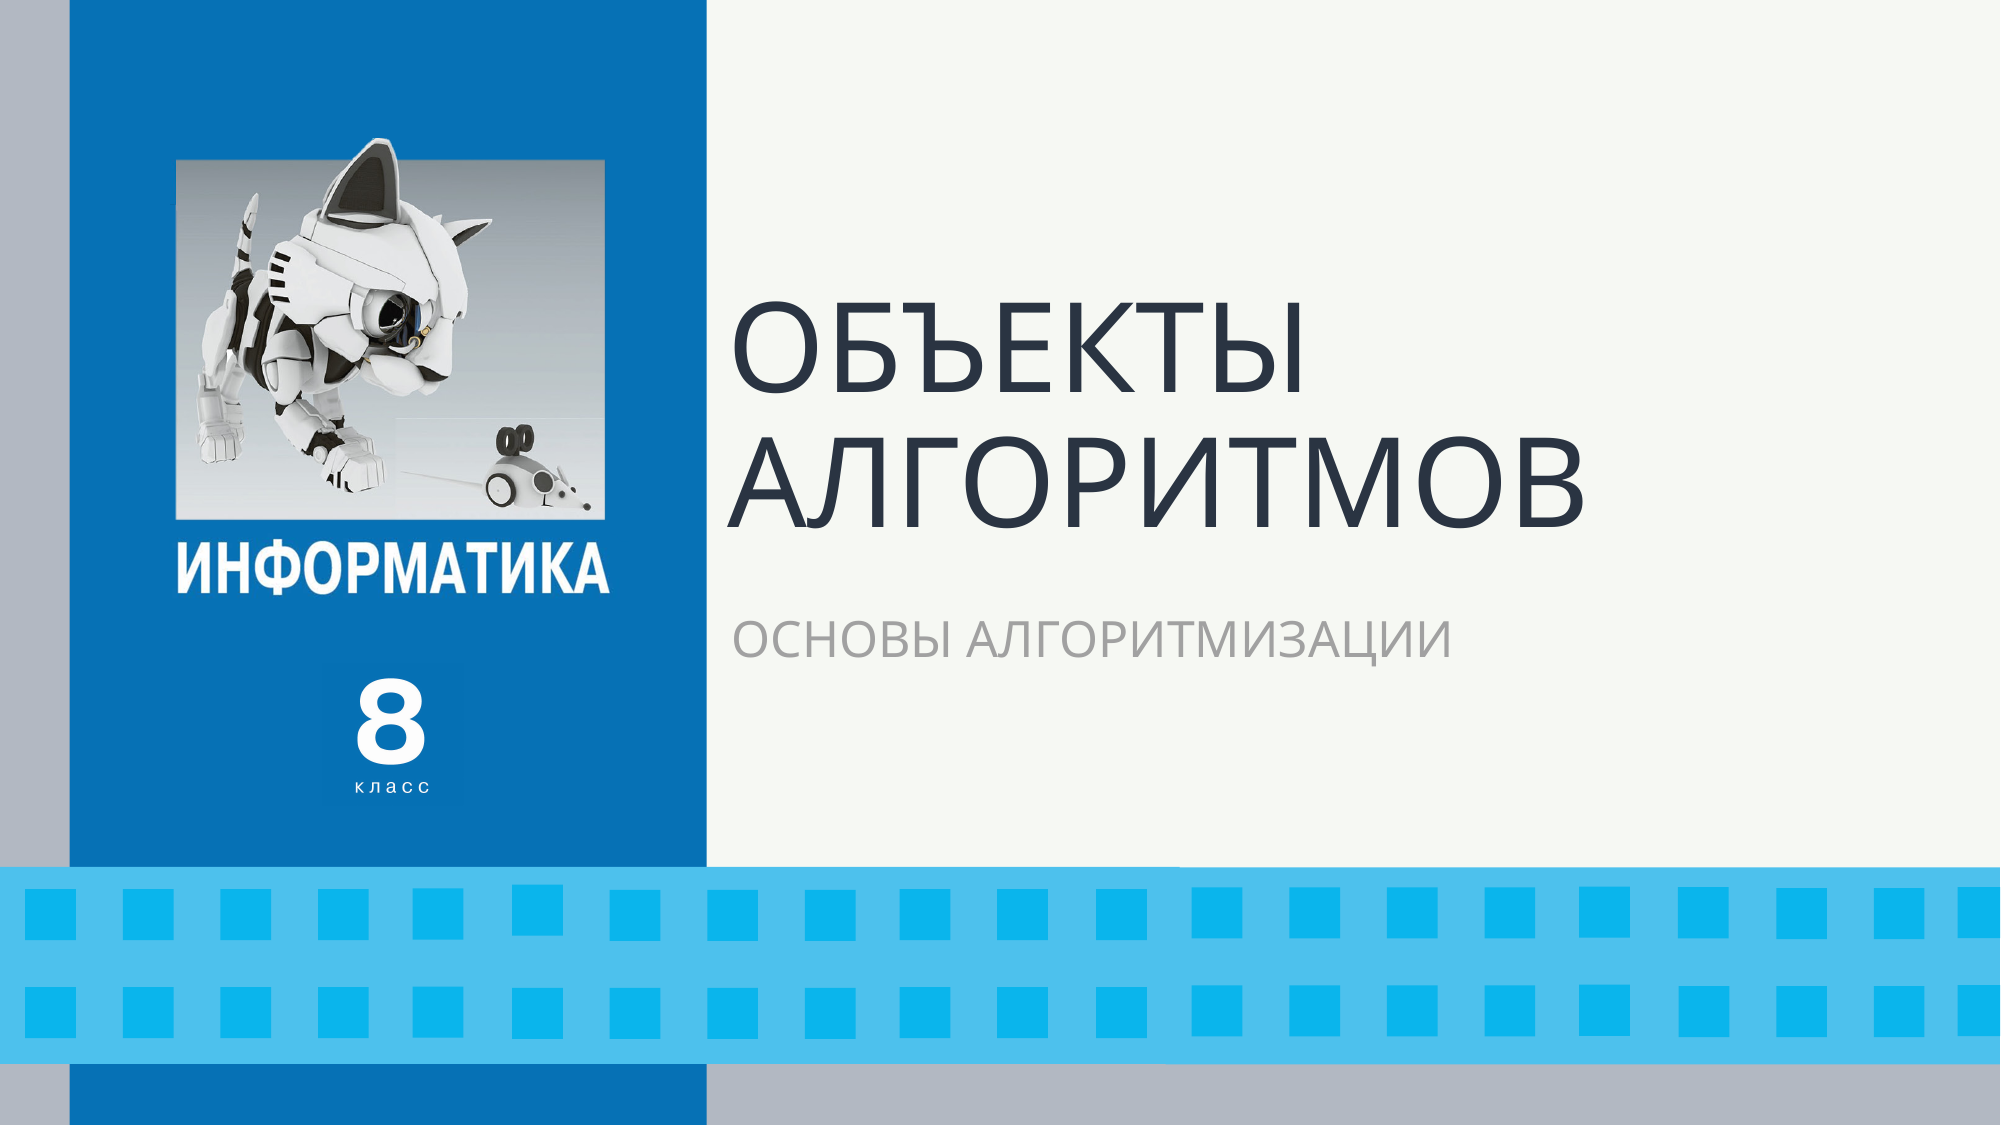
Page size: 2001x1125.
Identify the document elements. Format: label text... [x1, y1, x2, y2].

title ОБЪЕКТЫ АЛГОРИТМОВ [712, 88, 2000, 563]
subtitle ОСНОВЫ АЛГОРИТМИЗАЦИИ [716, 606, 1876, 879]
picture [170, 118, 606, 522]
picture [169, 532, 629, 603]
picture [322, 663, 464, 806]
